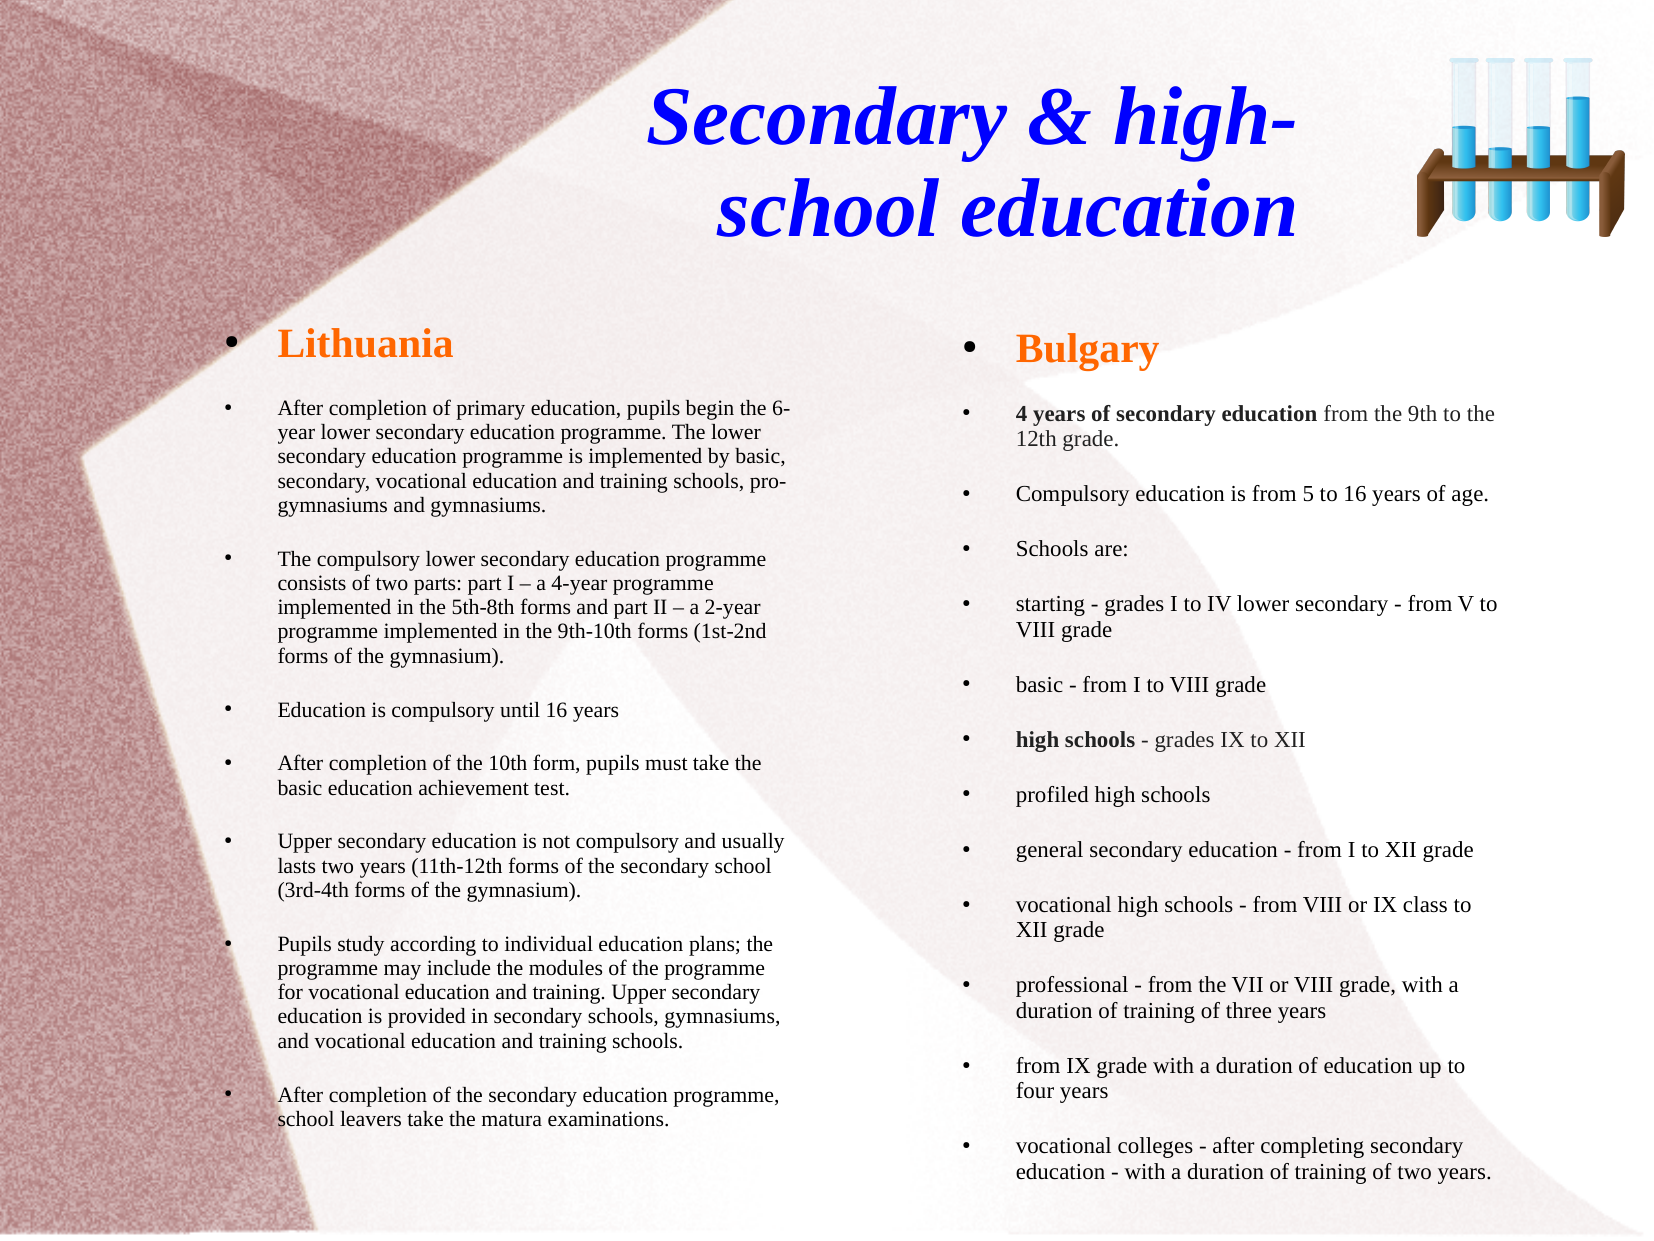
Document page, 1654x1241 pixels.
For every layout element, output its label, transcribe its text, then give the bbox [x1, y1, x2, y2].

picture [0, 0, 1654, 1241]
list Lithuania After completion of primary education, pupils begin the 6-year lower secondary education programme. The lower secondary education programme is implemented by basic, secondary, vocational education and training schools, pro-gymnasiums and gymnasiums. The compulsory lower secondary education programme consists of two parts: part I – a 4-year programme implemented in the 5th-8th forms and part II – a 2-year programme implemented in the 9th-10th forms (1st-2nd forms of the gymnasium). Education is compulsory until 16 years After completion of the 10th form, pupils must take the basic education achievement test. Upper secondary education is not compulsory and usually lasts two years (11th-12th forms of the secondary school (3rd-4th forms of the gymnasium). Pupils study according to individual education plans; the programme may include the modules of the programme for vocational education and training. Upper secondary education is provided in secondary schools, gymnasiums, and vocational education and training schools. After completion of the secondary education programme, school leavers take the matura examinations. [206, 319, 798, 1241]
title Secondary & high-school education [531, 58, 1300, 266]
list Bulgary 4 years of secondary education from the 9th to the 12th grade. Compulsory education is from 5 to 16 years of age. Schools are: starting - grades I to IV lower secondary - from V to VIII grade basic - from I to VIII grade high schools - grades IX to XII profiled high schools general secondary education - from I to XII grade vocational high schools - from VIII or IX class to XII grade professional - from the VII or VIII grade, with a duration of training of three years from IX grade with a duration of education up to four years vocational colleges - after completing secondary education - with a duration of training of two years. [944, 324, 1506, 1241]
